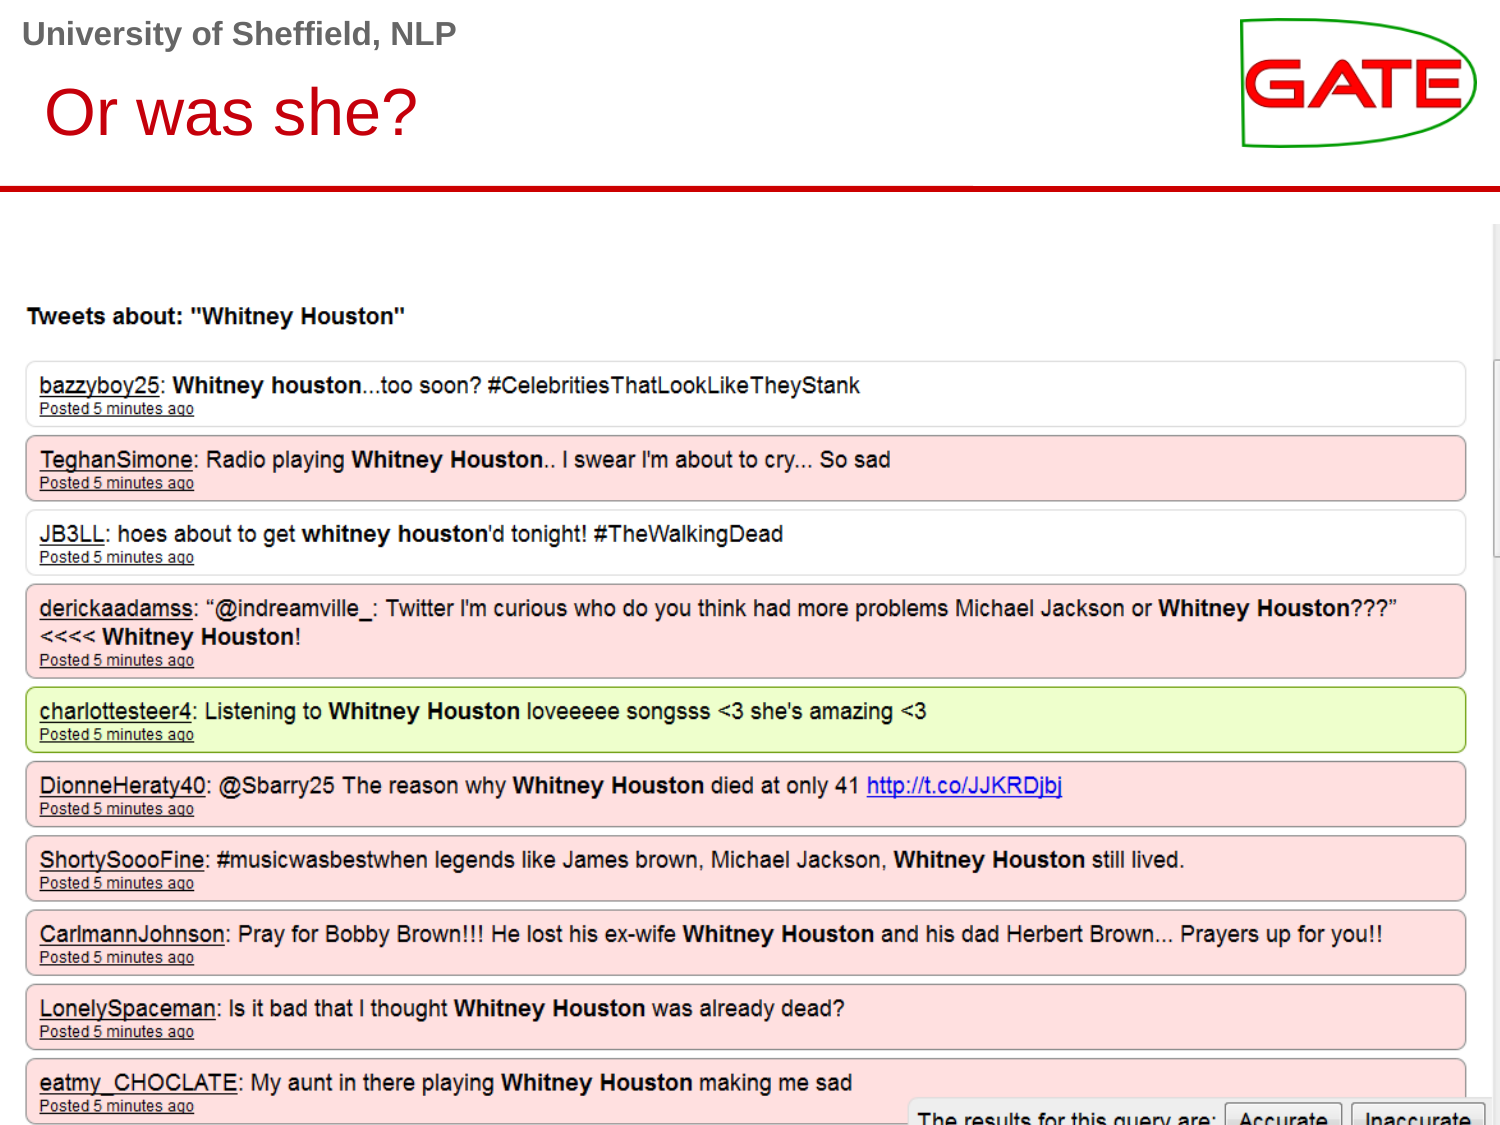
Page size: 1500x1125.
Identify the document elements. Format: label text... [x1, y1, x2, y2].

picture [0, 224, 1500, 1125]
title Or was she? [29, 40, 1380, 185]
picture [1240, 18, 1477, 148]
